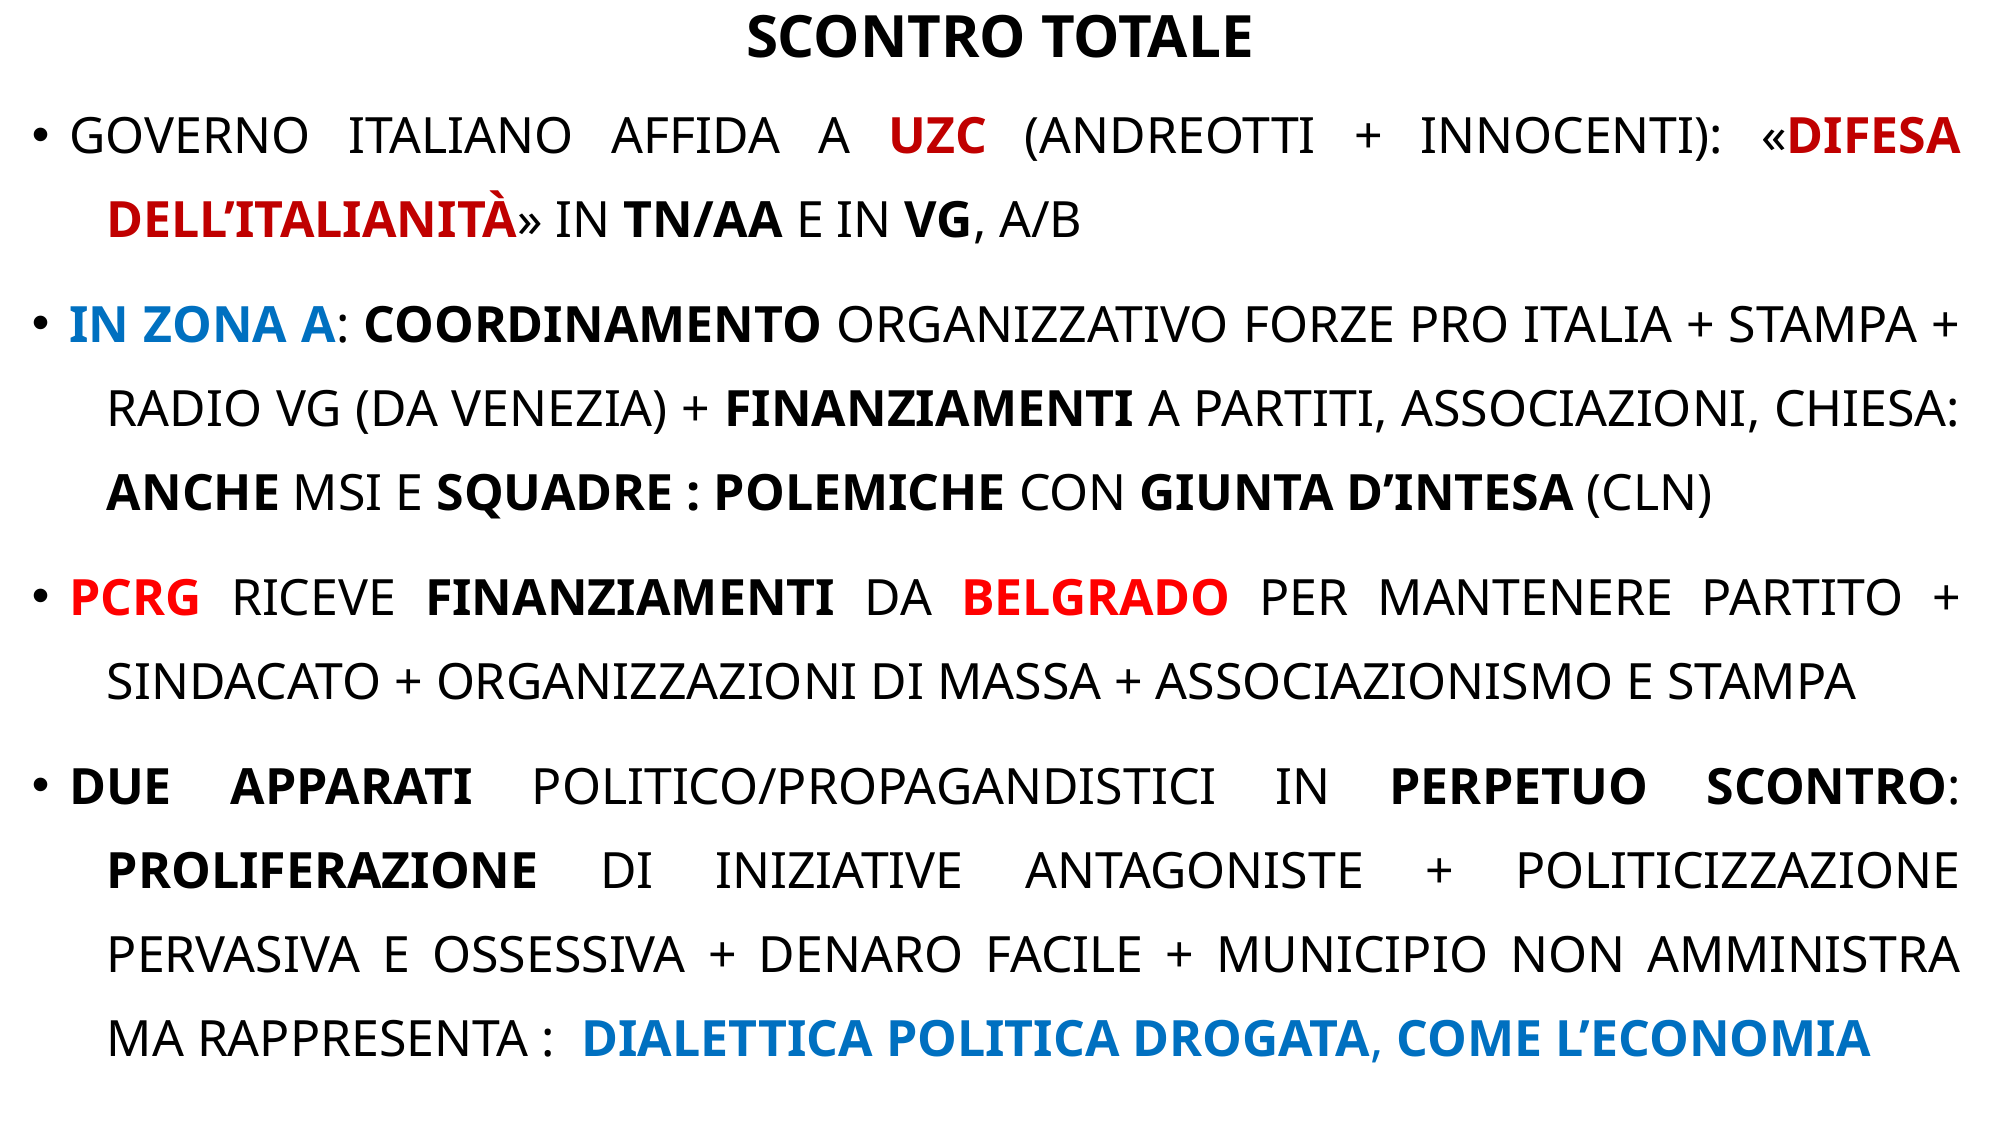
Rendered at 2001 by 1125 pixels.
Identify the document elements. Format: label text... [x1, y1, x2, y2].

title SCONTRO TOTALE [137, 0, 1863, 72]
list GOVERNO ITALIANO AFFIDA A UZC (ANDREOTTI + INNOCENTI): «DIFESA DELL’ITALIANITÀ» IN TN/AA E IN VG, A/B IN ZONA A: COORDINAMENTO ORGANIZZATIVO FORZE PRO ITALIA + STAMPA + RADIO VG (DA VENEZIA) + FINANZIAMENTI A PARTITI, ASSOCIAZIONI, CHIESA: ANCHE MSI E SQUADRE : POLEMICHE CON GIUNTA D’INTESA (CLN) PCRG RICEVE FINANZIAMENTI DA BELGRADO PER MANTENERE PARTITO + SINDACATO + ORGANIZZAZIONI DI MASSA + ASSOCIAZIONISMO E STAMPA DUE APPARATI POLITICO/PROPAGANDISTICI IN PERPETUO SCONTRO: PROLIFERAZIONE DI INIZIATIVE ANTAGONISTE + POLITICIZZAZIONE PERVASIVA E OSSESSIVA + DENARO FACILE + MUNICIPIO NON AMMINISTRA MA RAPPRESENTA : DIALETTICA POLITICA DROGATA, COME L’ECONOMIA [16, 72, 1976, 1100]
